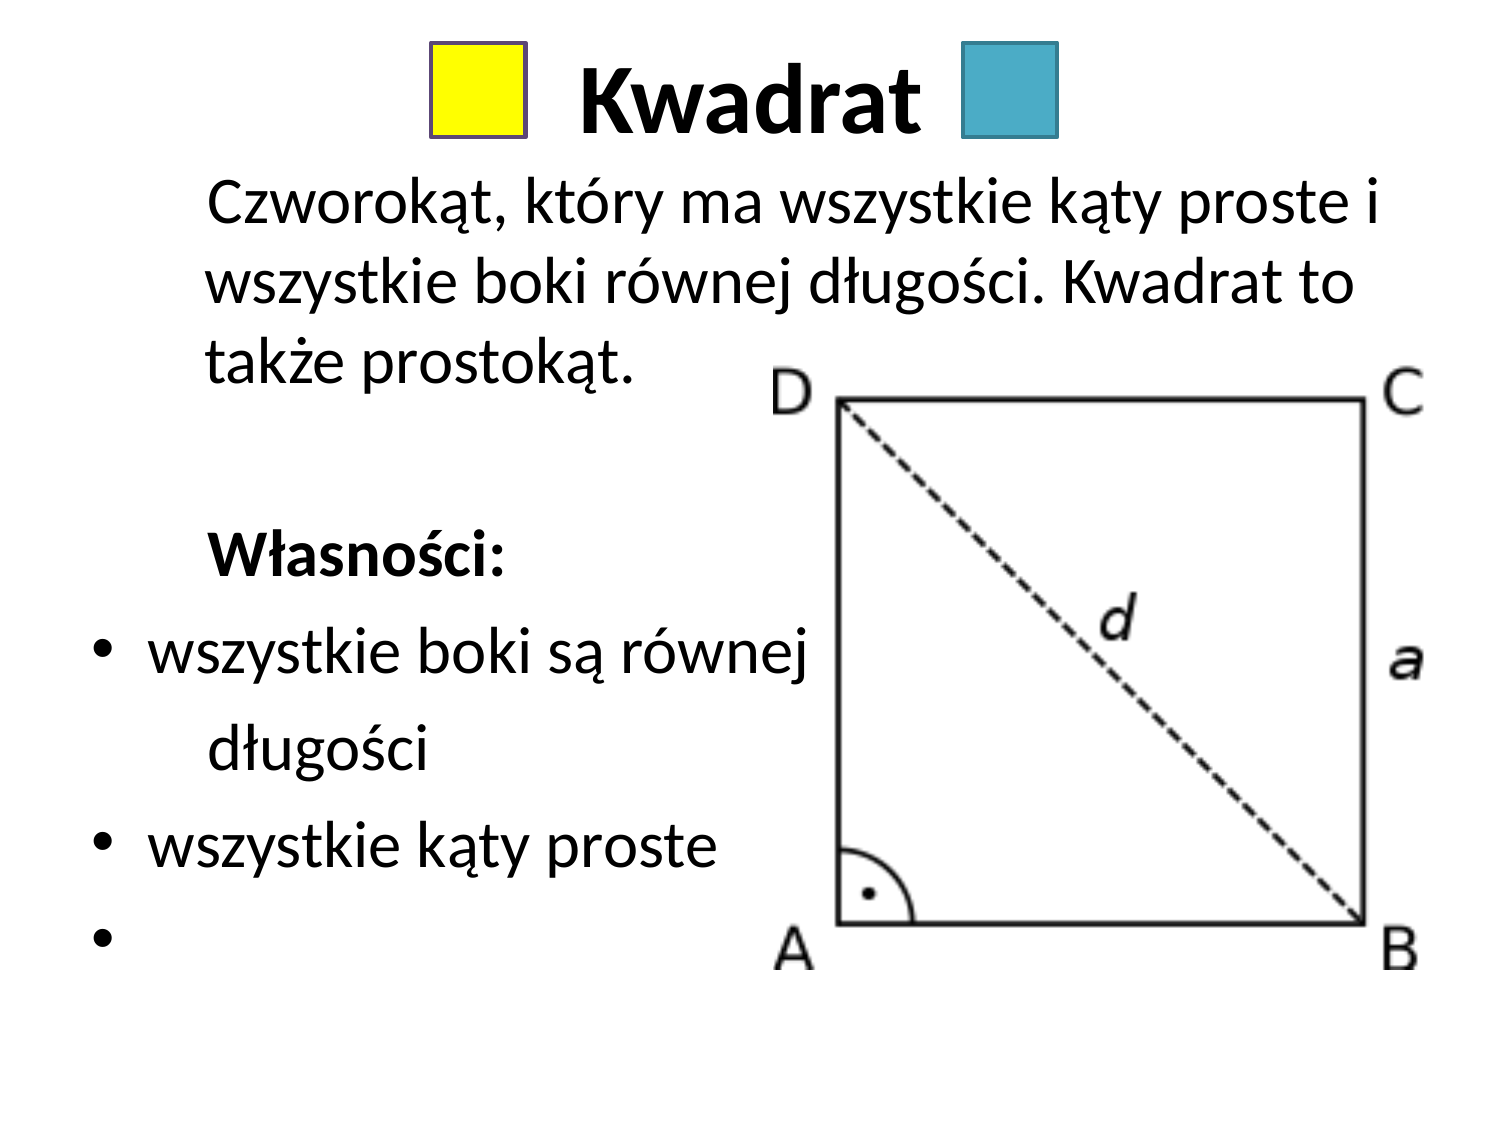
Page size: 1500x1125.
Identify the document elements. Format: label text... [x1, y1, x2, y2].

text_box [963, 43, 1057, 137]
text_box [431, 43, 526, 137]
picture [773, 361, 1436, 970]
list Czworokąt, który ma wszystkie kąty proste i wszystkie boki równej długości. Kwadrat to także prostokąt. Własności: wszystkie boki są równej długości wszystkie kąty proste [76, 149, 1461, 1071]
title Kwadrat [76, 0, 1427, 149]
